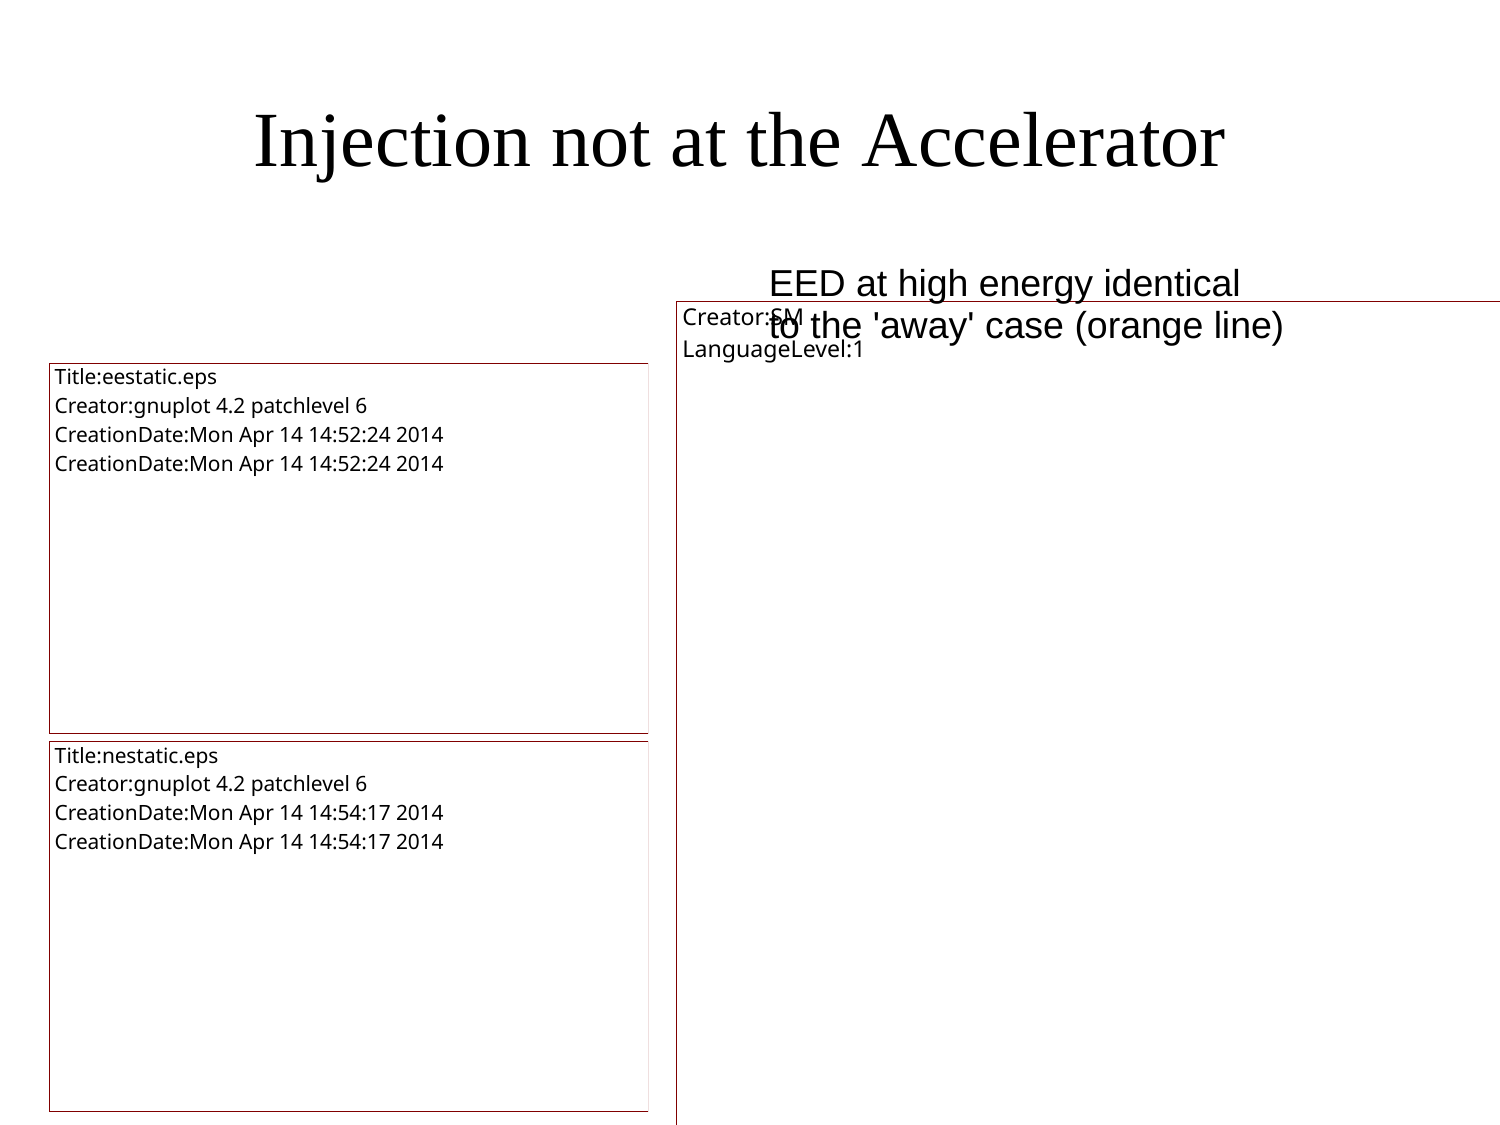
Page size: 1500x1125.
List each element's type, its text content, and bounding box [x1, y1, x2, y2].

picture [675, 299, 1500, 1125]
title Injection not at the Accelerator [110, 46, 1392, 234]
text_box EED at high energy identical to the 'away' case (orange line) [753, 254, 1299, 354]
picture [48, 361, 649, 734]
picture [48, 739, 649, 1112]
